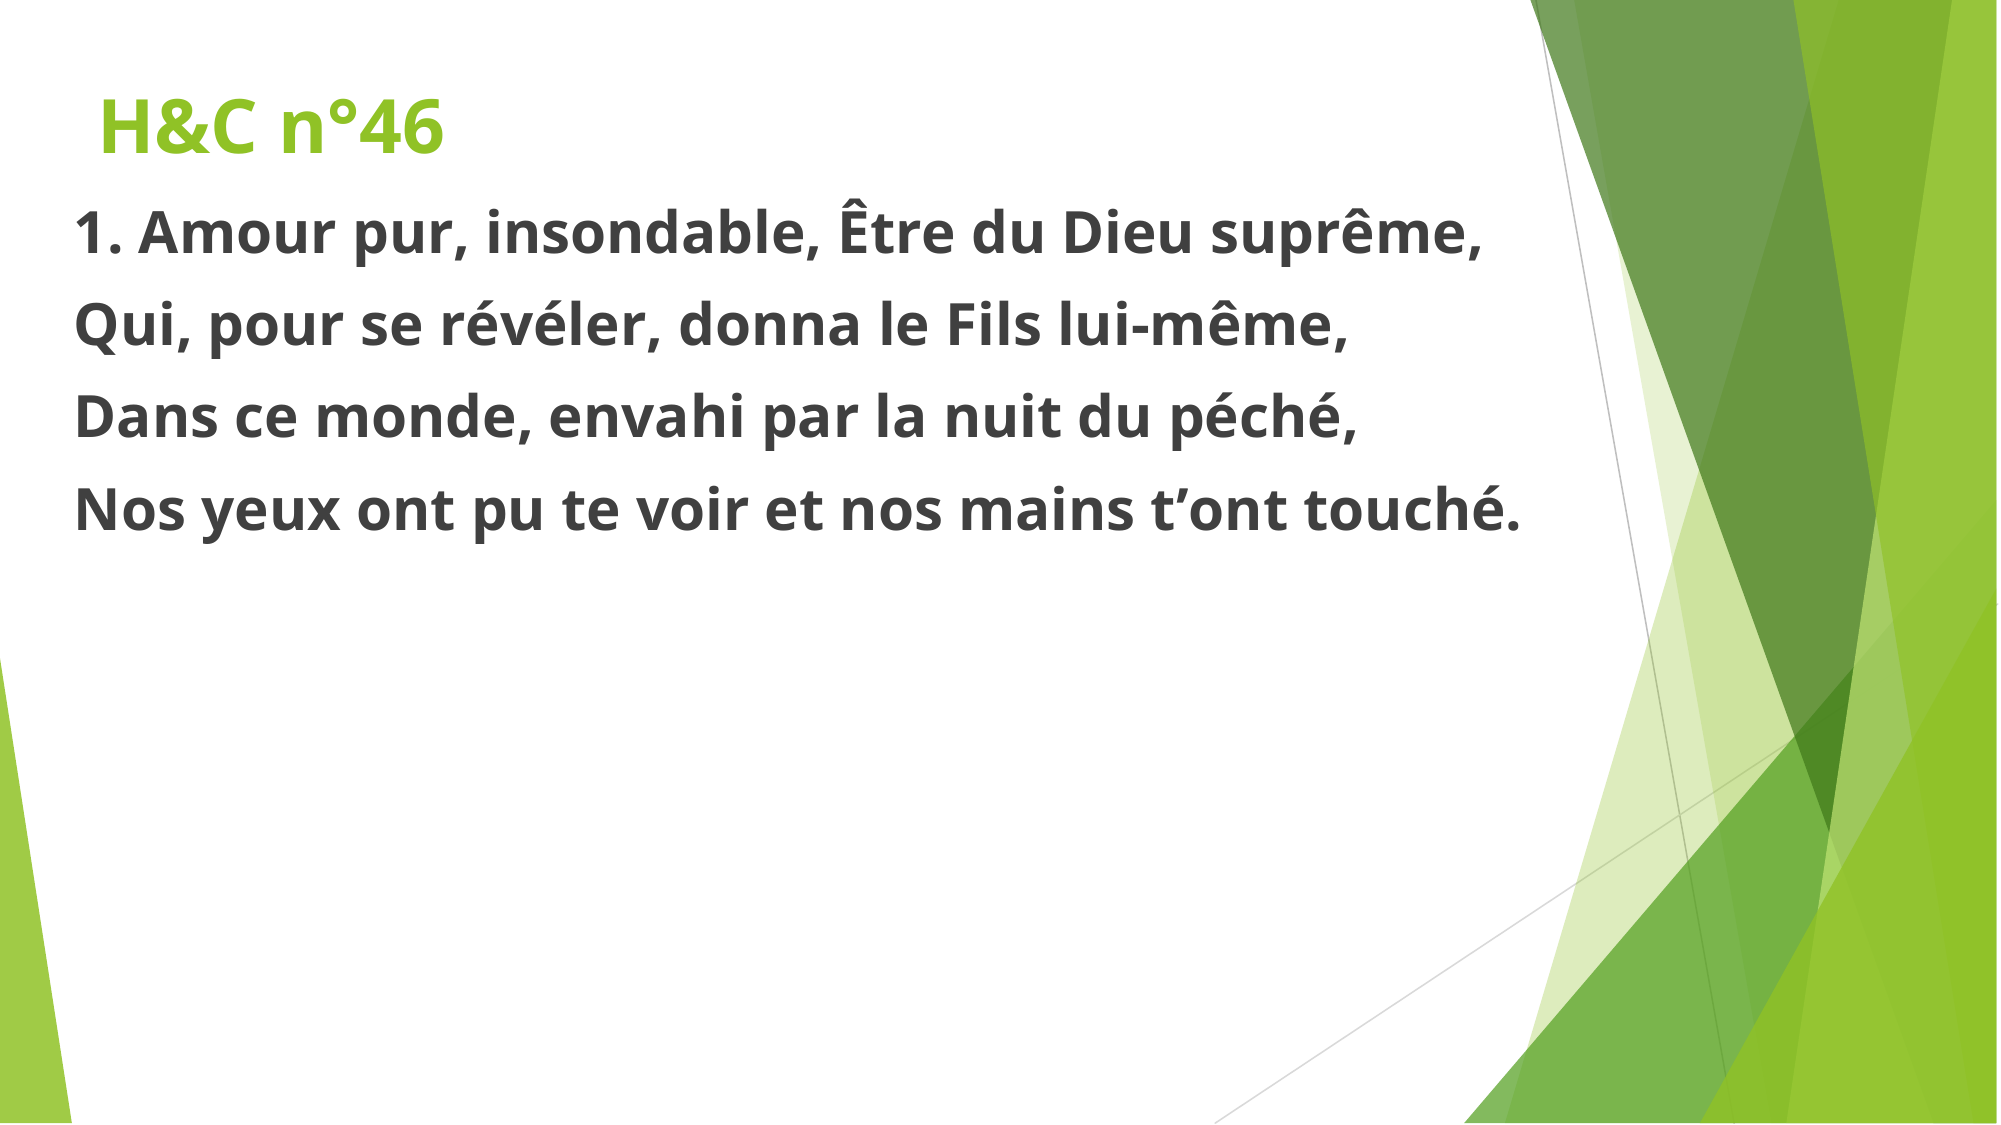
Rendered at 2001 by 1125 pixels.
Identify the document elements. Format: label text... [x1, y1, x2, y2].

text_box H&C n°46 [82, 70, 1522, 177]
text_box 1. Amour pur, insondable, Être du Dieu suprême, Qui, pour se révéler, donna le Fils lui-même, Dans ce monde, envahi par la nuit du péché, Nos yeux ont pu te voir et nos mains t’ont touché. [59, 177, 2001, 1037]
